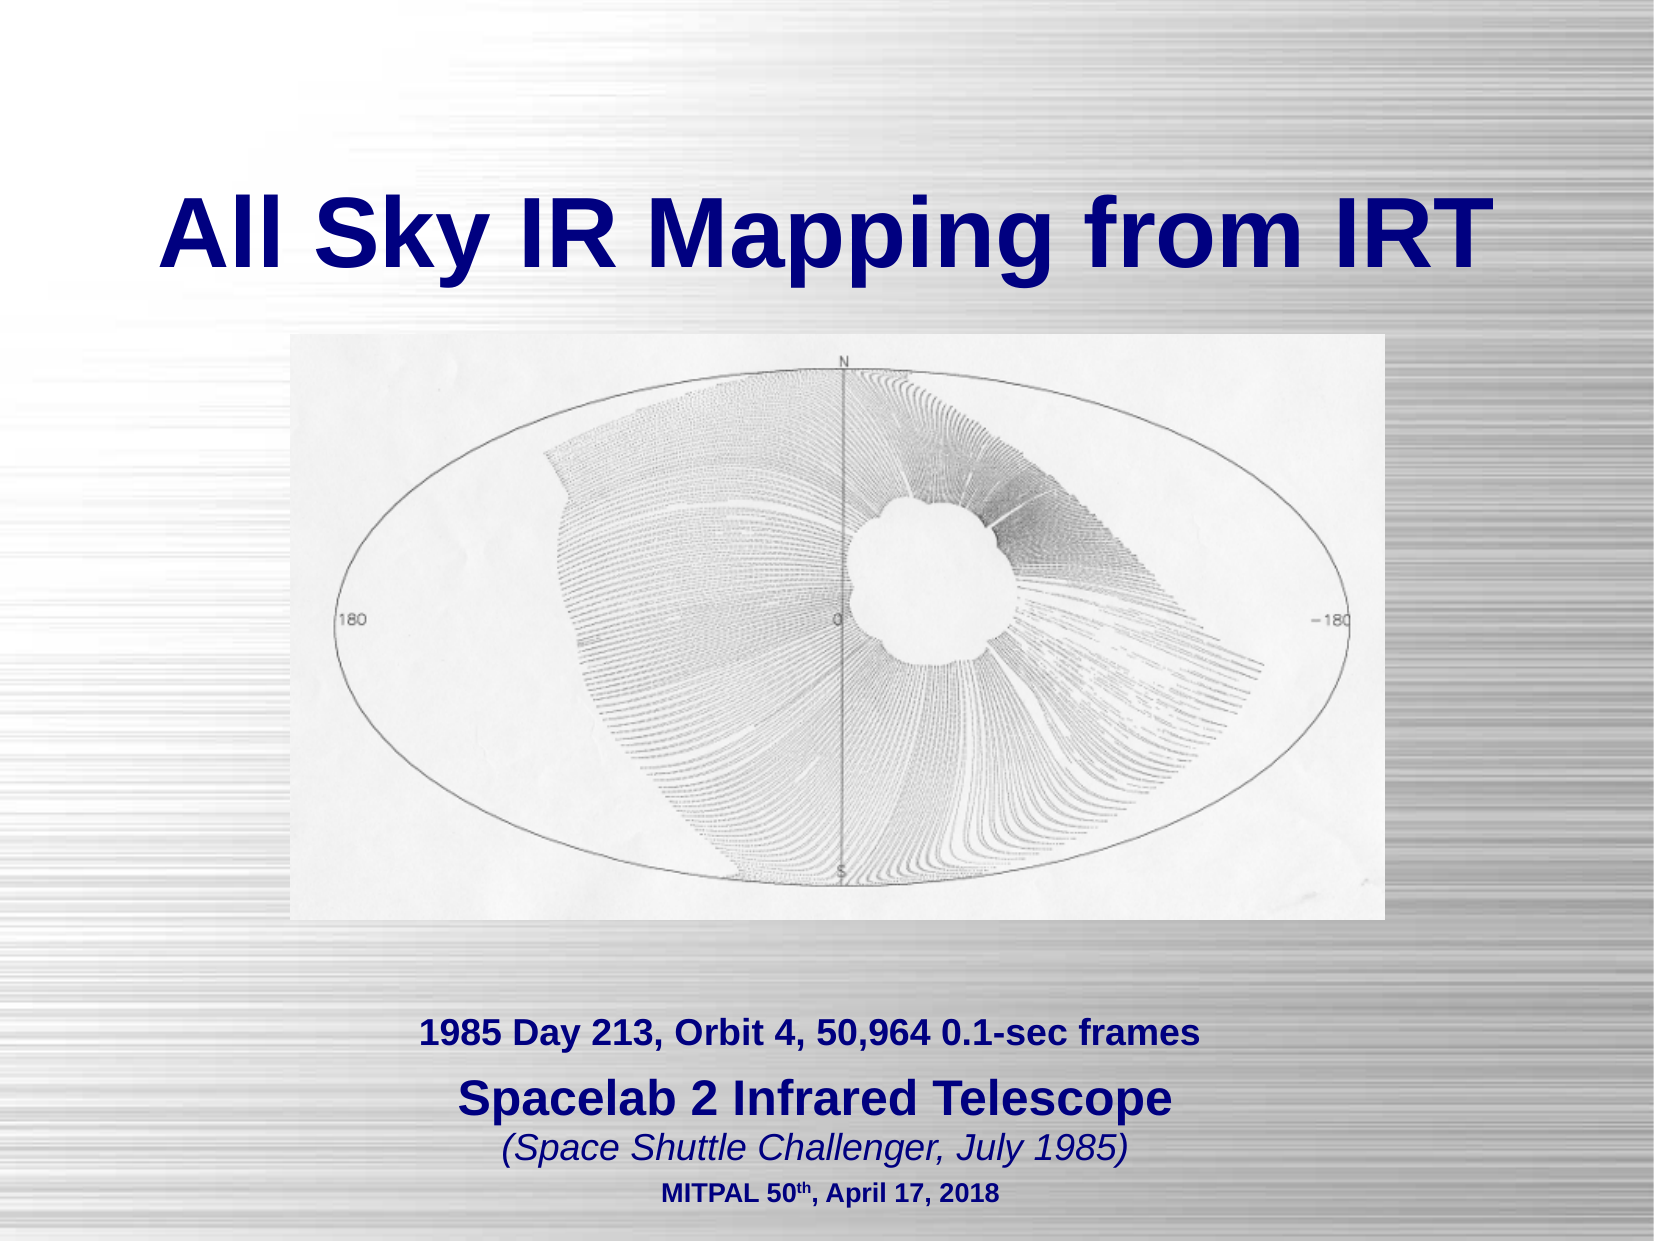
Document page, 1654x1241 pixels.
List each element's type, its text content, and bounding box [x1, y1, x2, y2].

text_box MITPAL 50th, April 17, 2018 [646, 1170, 1015, 1218]
text_box Spacelab 2 Infrared Telescope (Space Shuttle Challenger, July 1985) [442, 1063, 1189, 1177]
picture [0, 0, 1654, 1241]
text_box 1985 Day 213, Orbit 4, 50,964 0.1-sec frames [404, 1004, 1218, 1063]
text_box All Sky IR Mapping from IRT [29, 169, 1625, 297]
